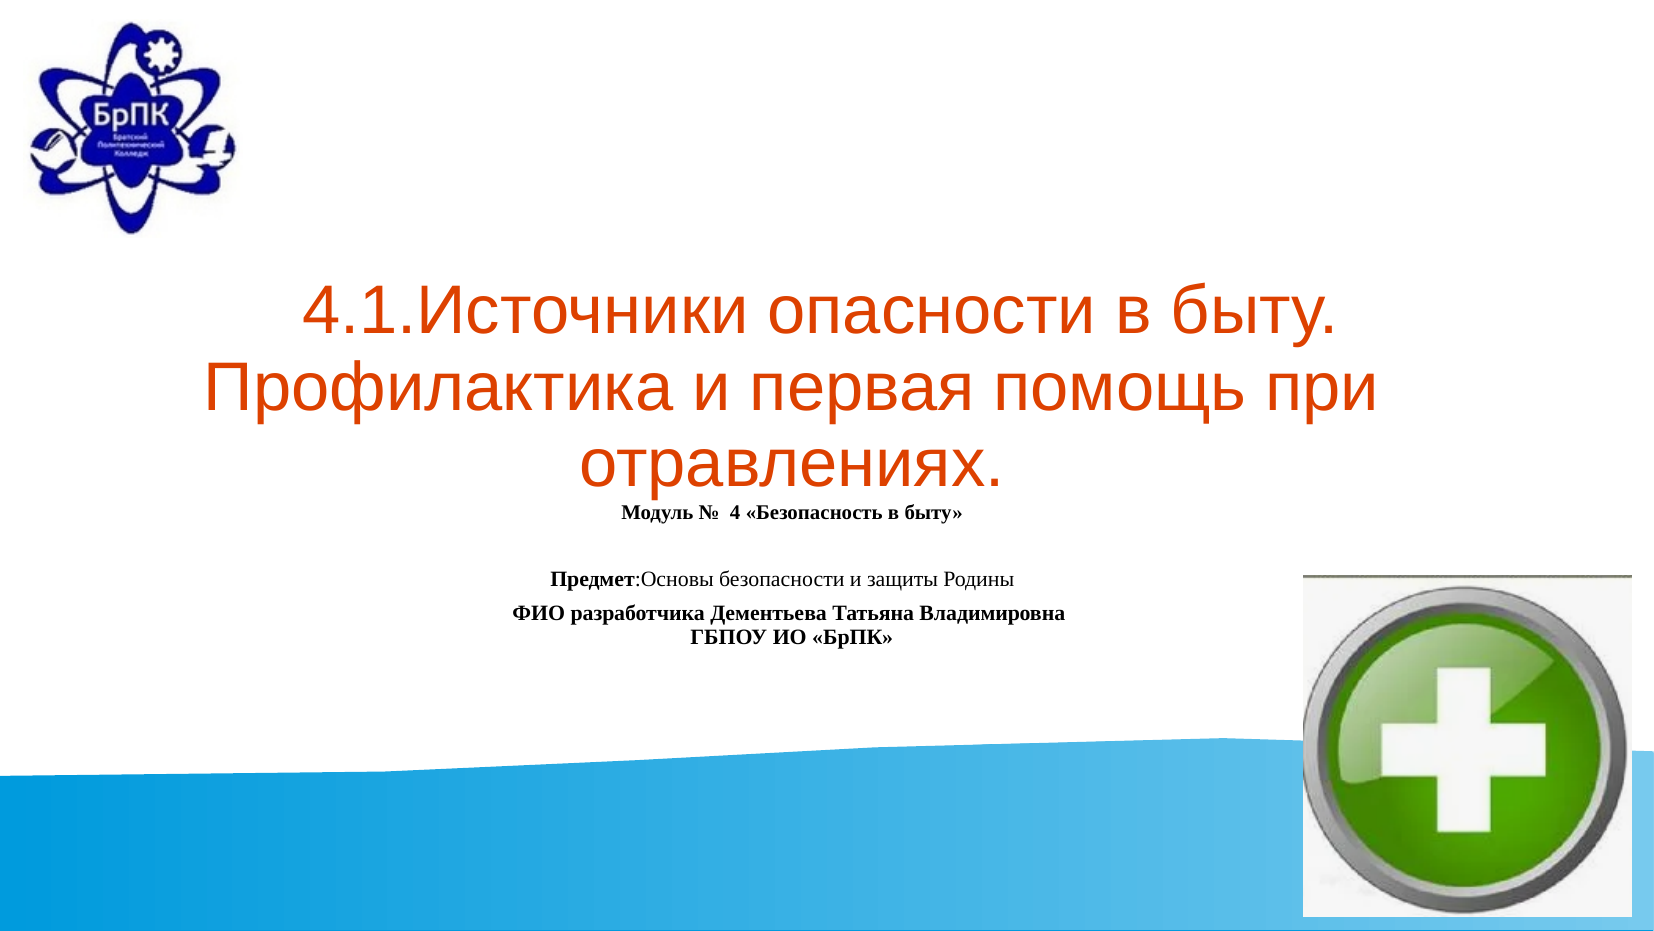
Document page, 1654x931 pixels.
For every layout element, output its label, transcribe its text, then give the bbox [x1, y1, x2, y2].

picture [1303, 575, 1632, 917]
picture [23, 19, 243, 239]
title 4.1.Источники опасности в быту. Профилактика и первая помощь при отравлениях. Модуль № 4 «Безопасность в быту» Предмет:Основы безопасности и защиты Родины ФИО разработчика Дементьева Татьяна Владимировна ГБПОУ ИО «БрПК» [53, 270, 1531, 650]
